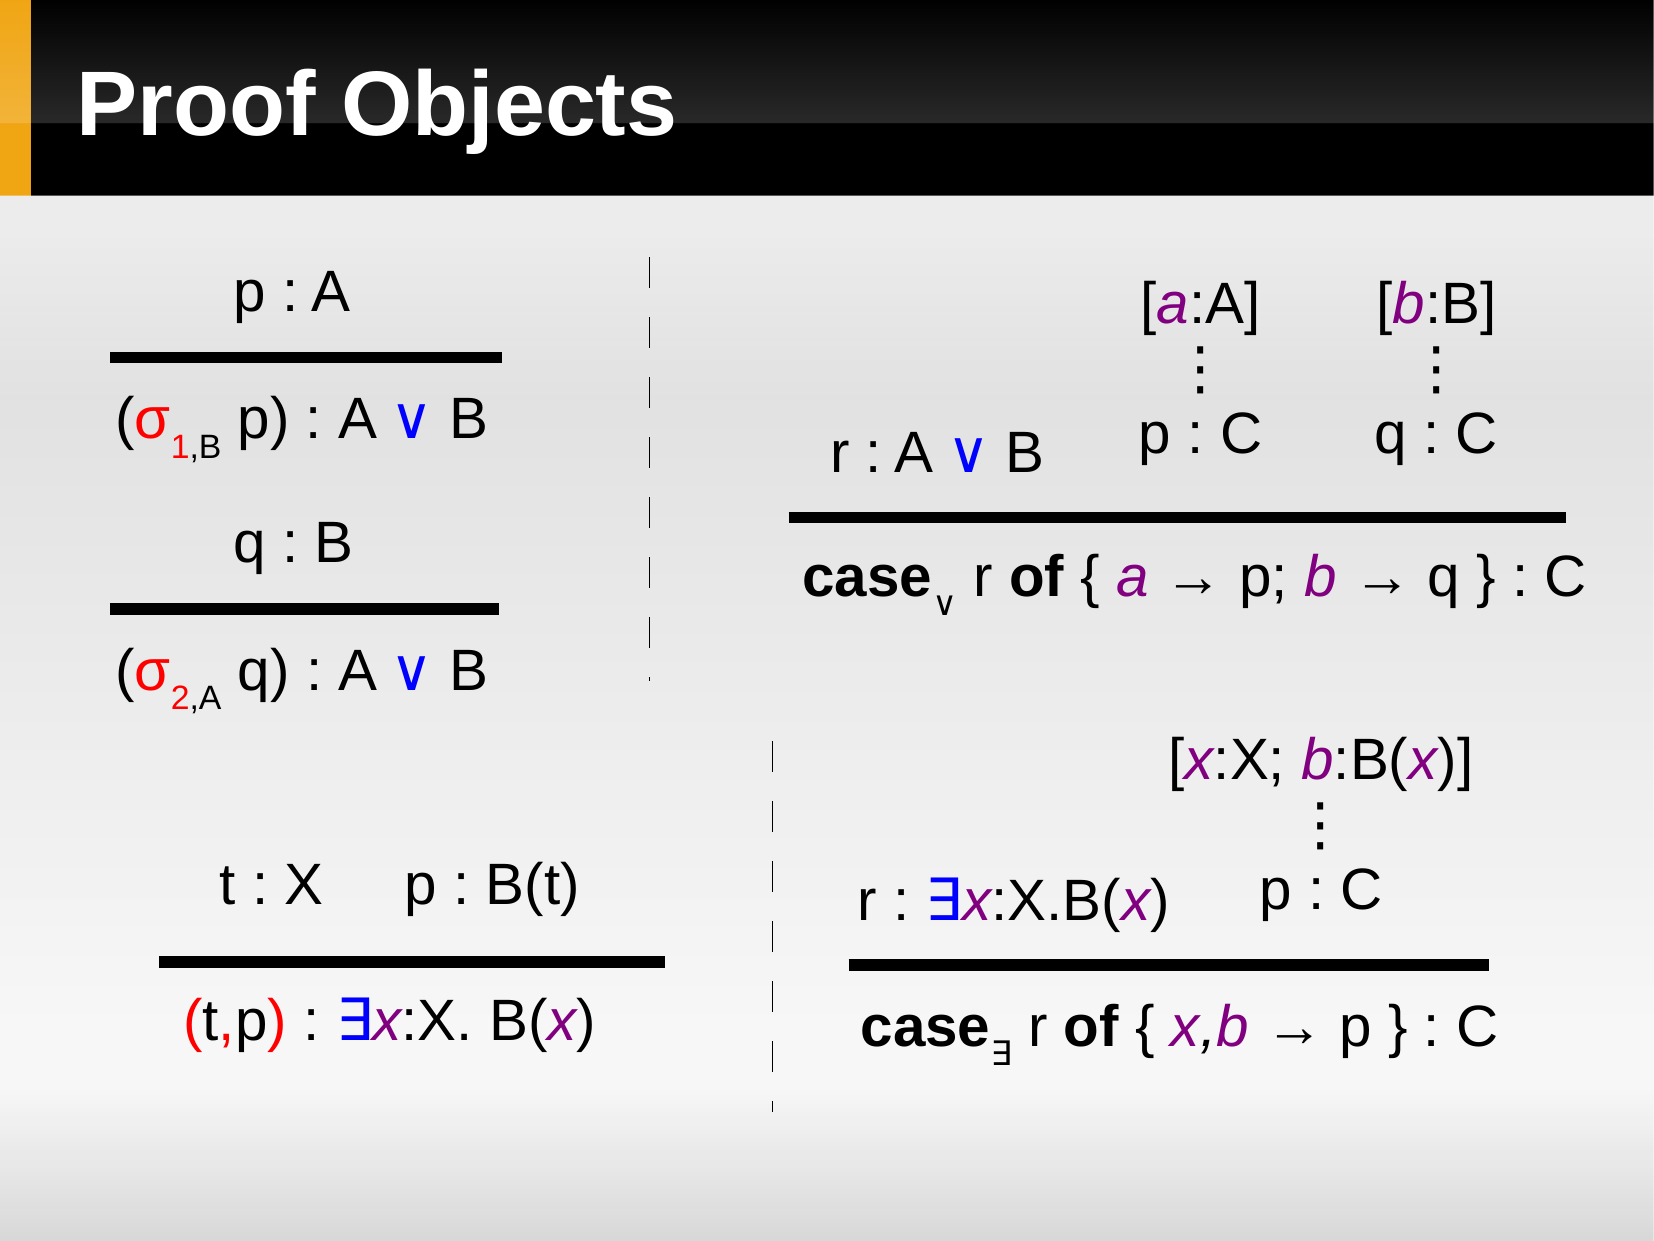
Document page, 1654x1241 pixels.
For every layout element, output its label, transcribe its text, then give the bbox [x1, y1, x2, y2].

title Proof Objects [76, 0, 1565, 208]
text_box case∃ r of { x,b → p } : C [845, 986, 1504, 1088]
text_box [b:B] ⋮ q : C [1360, 263, 1527, 498]
text_box q : B [218, 502, 374, 590]
text_box (σ1,B p) : A ∨ B [100, 378, 524, 479]
text_box case∨ r of { a → p; b → q } : C [787, 535, 1583, 637]
picture [0, 0, 1654, 1241]
text_box r : A ∨ B [815, 412, 1083, 500]
text_box r : ∃x:X.B(x) [842, 860, 1153, 950]
text_box (t,p) : ∃x:X. B(x) [168, 980, 633, 1070]
text_box t : X p : B(t) [205, 844, 613, 932]
text_box (σ2,A q) : A ∨ B [100, 630, 524, 730]
text_box [x:X; b:B(x)] ⋮ p : C [1153, 719, 1493, 954]
text_box p : A [218, 251, 374, 339]
text_box [a:A] ⋮ p : C [1124, 263, 1279, 497]
